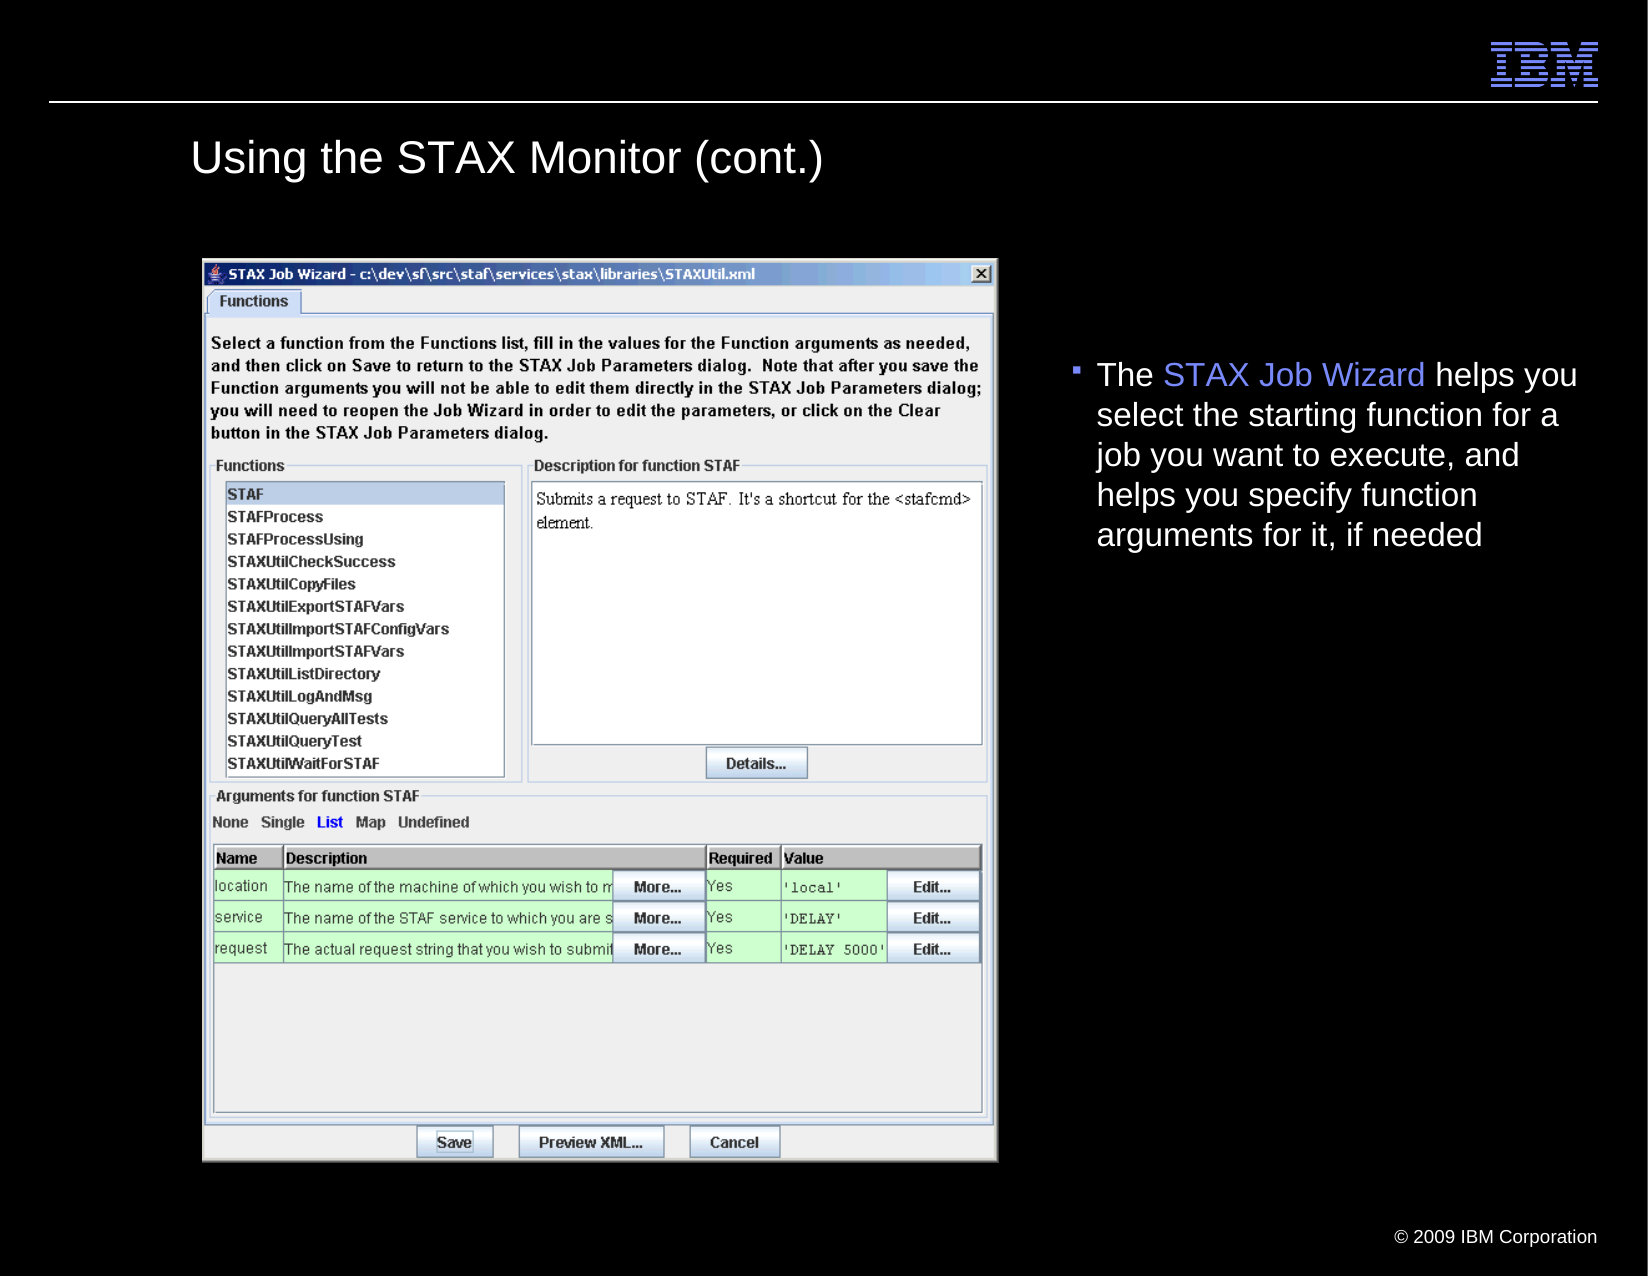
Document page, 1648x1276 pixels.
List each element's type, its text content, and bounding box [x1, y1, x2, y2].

picture [202, 258, 999, 1163]
picture [1491, 42, 1598, 87]
text_box The STAX Job Wizard helps you select the starting function for a job you want to execute, and helps you specify function arguments for it, if needed [1011, 219, 1603, 554]
title Using the STAX Monitor (cont.) [173, 125, 1648, 219]
